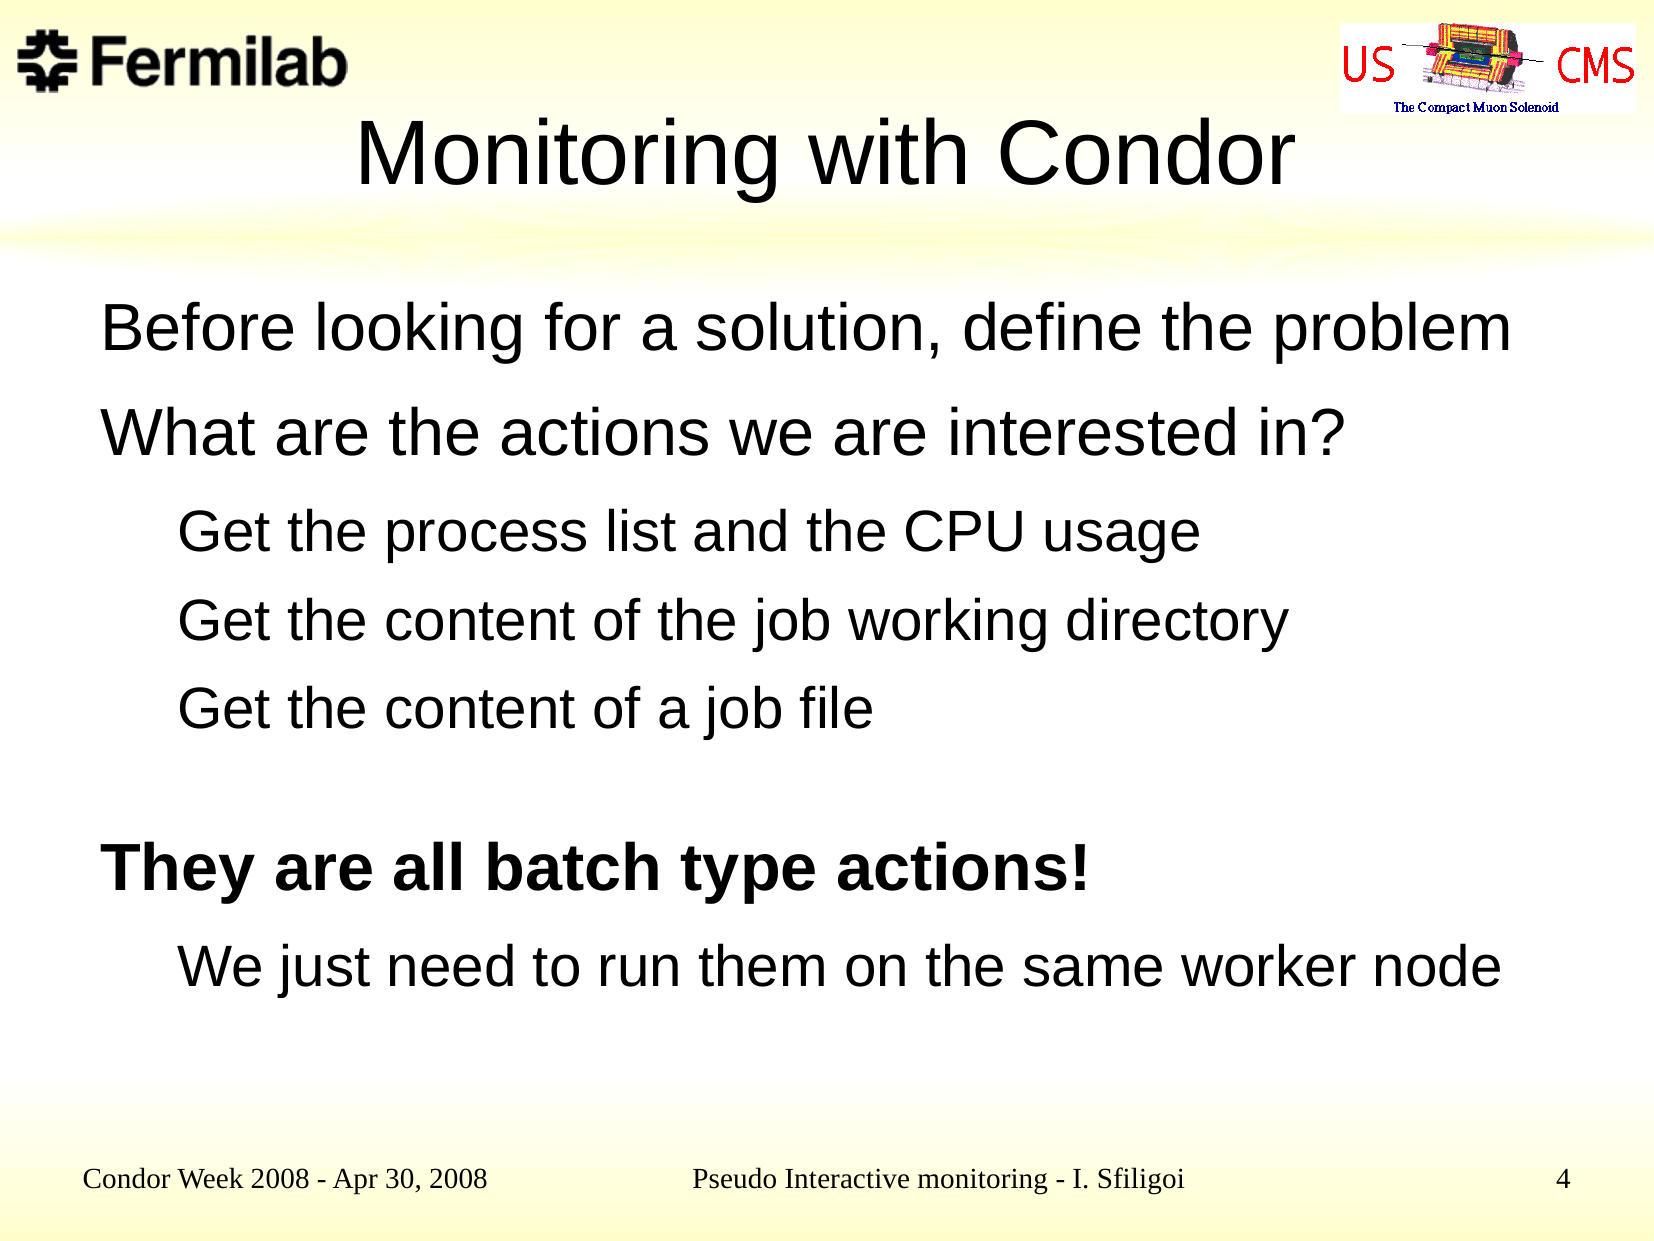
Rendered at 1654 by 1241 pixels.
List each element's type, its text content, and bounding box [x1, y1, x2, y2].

picture [1340, 23, 1636, 114]
list Before looking for a solution, define the problem What are the actions we are interested in? Get the process list and the CPU usage Get the content of the job working directory Get the content of a job file They are all batch type actions! We just need to run them on the same worker node [82, 290, 1571, 1109]
title Monitoring with Condor [82, 56, 1571, 250]
picture [17, 29, 348, 93]
